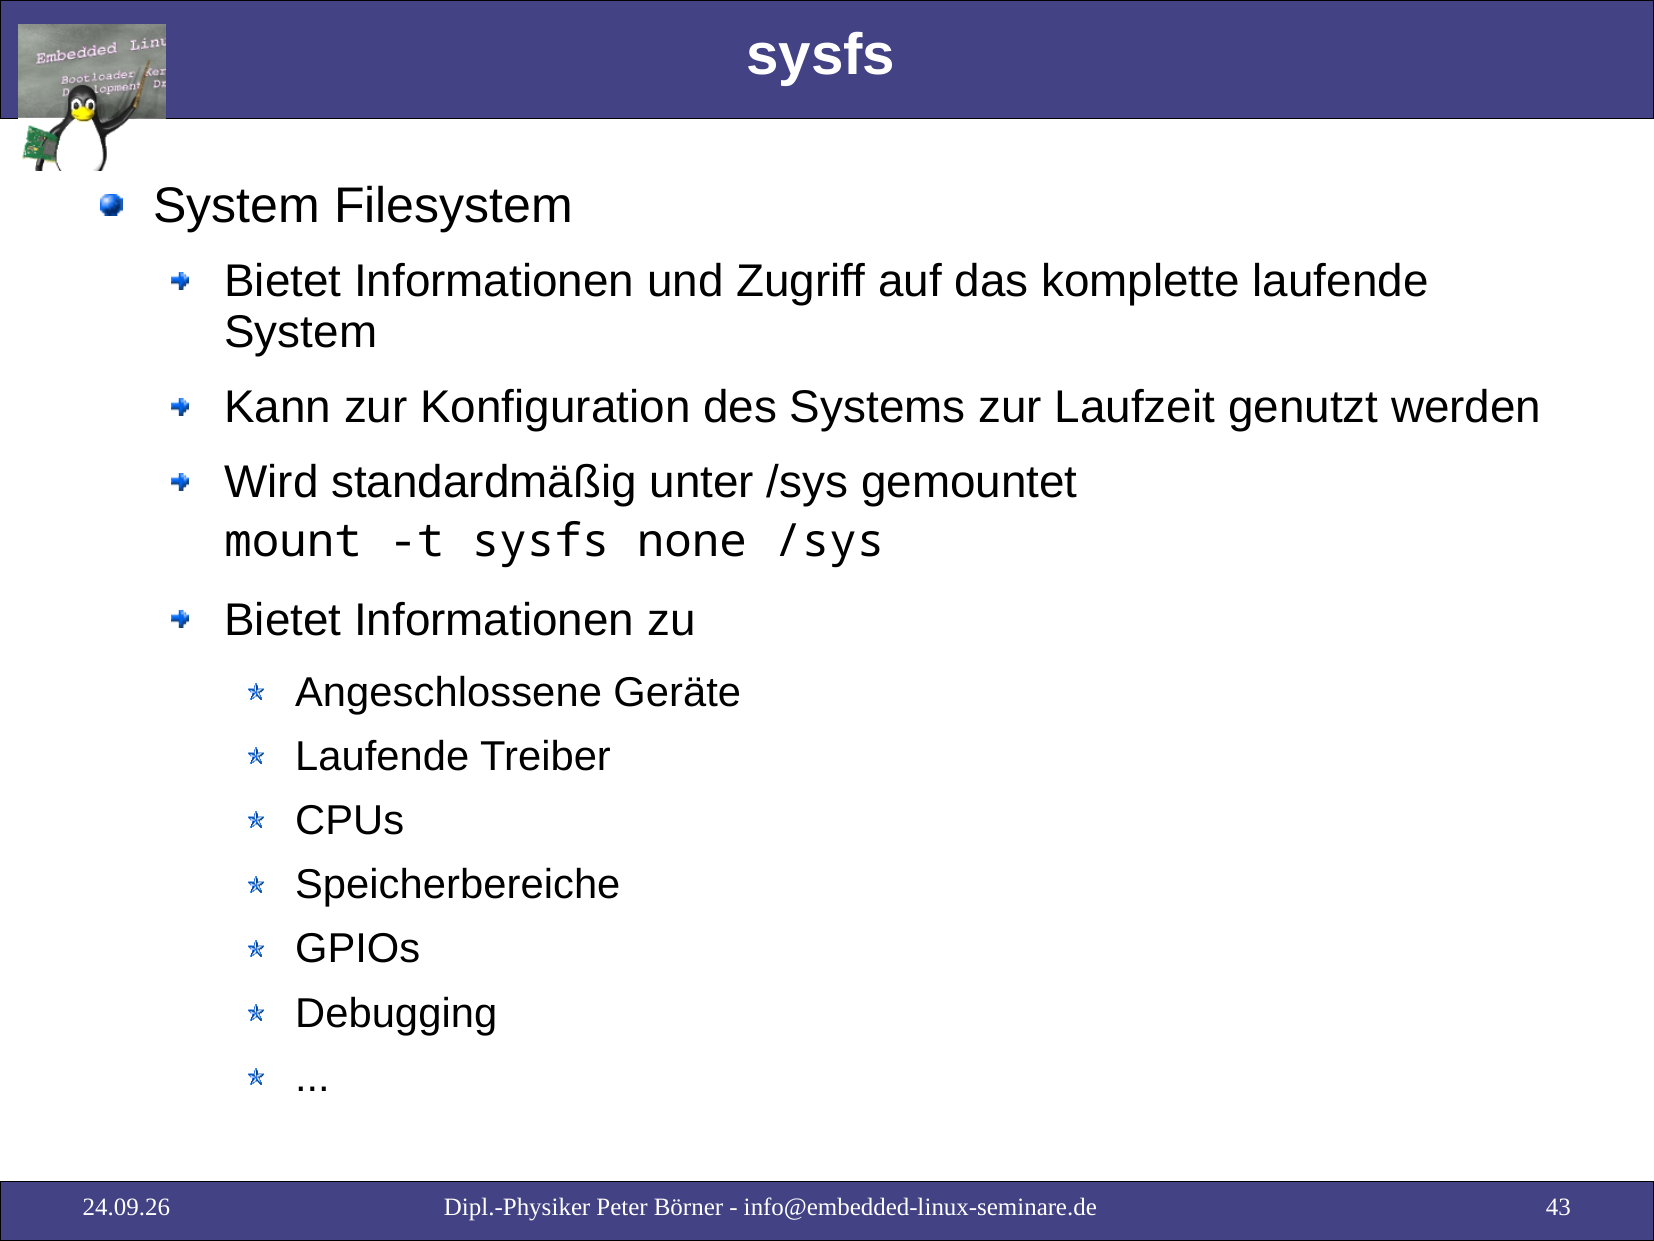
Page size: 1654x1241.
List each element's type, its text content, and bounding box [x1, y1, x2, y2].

title sysfs [76, 21, 1565, 87]
picture [18, 24, 166, 171]
list System Filesystem Bietet Informationen und Zugriff auf das komplette laufende System Kann zur Konfiguration des Systems zur Laufzeit genutzt werden Wird standardmäßig unter /sys gemountet mount -t sysfs none /sys Bietet Informationen zu Angeschlossene Geräte Laufende Treiber CPUs Speicherbereiche GPIOs Debugging ... [82, 177, 1571, 1149]
